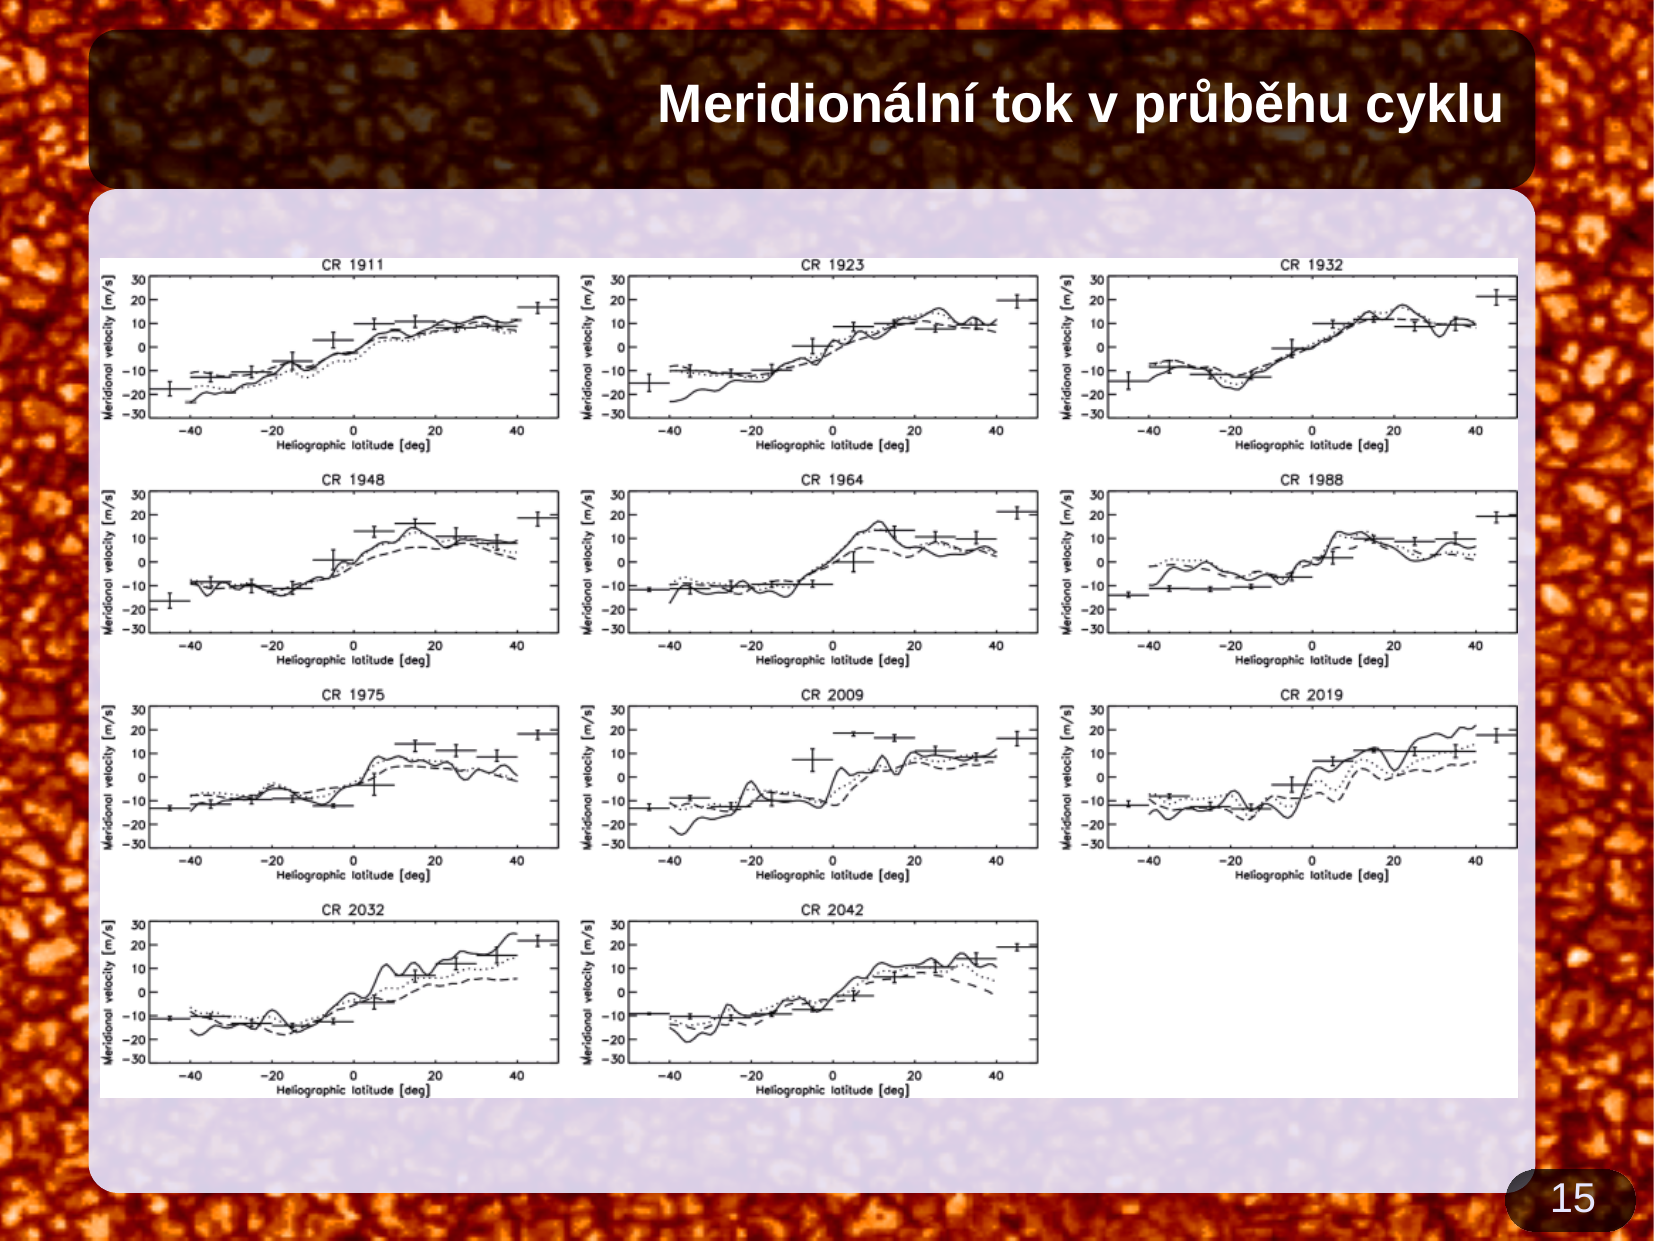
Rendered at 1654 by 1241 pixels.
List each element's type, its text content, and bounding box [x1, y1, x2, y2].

title Meridionální tok v průběhu cyklu [118, 59, 1506, 148]
picture [0, 0, 1654, 1241]
